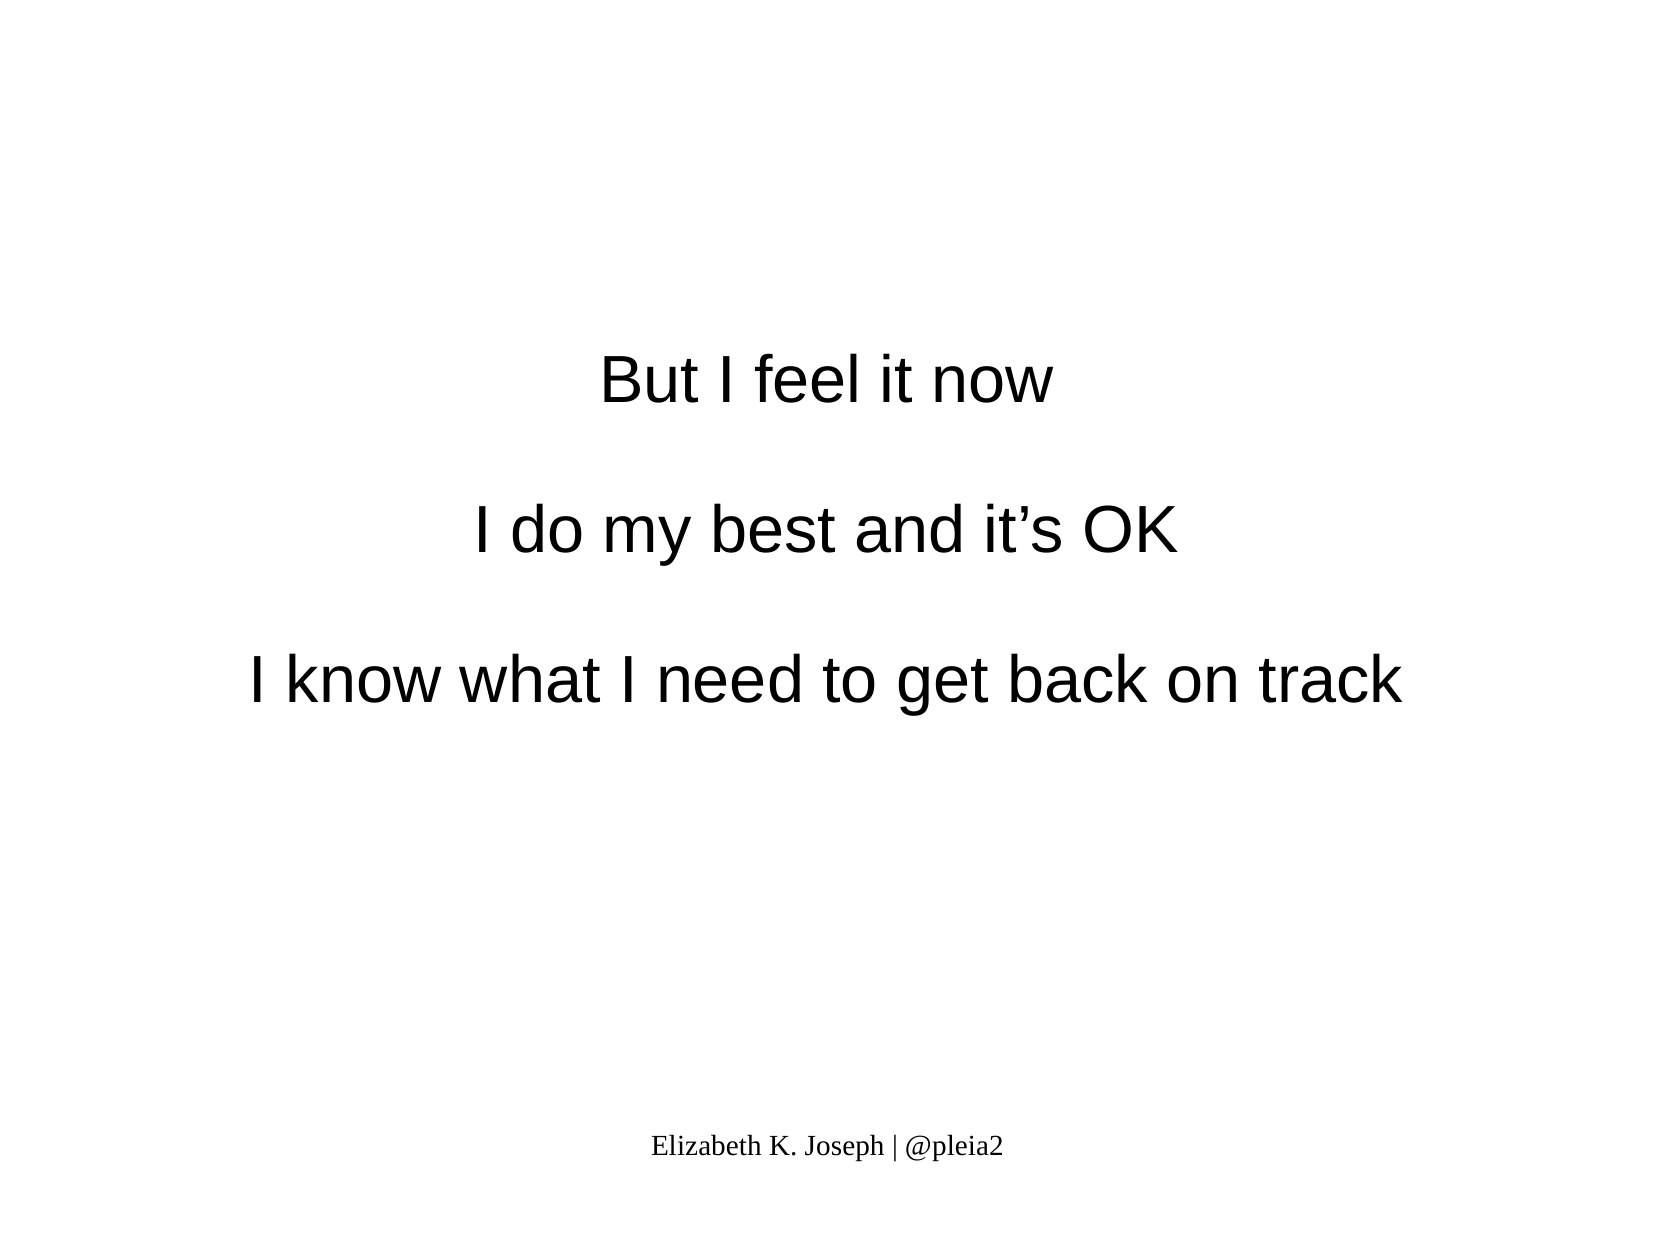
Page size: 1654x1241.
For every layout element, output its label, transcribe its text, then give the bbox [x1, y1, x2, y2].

subtitle But I feel it now I do my best and it’s OK I know what I need to get back on track [82, 49, 1571, 1010]
